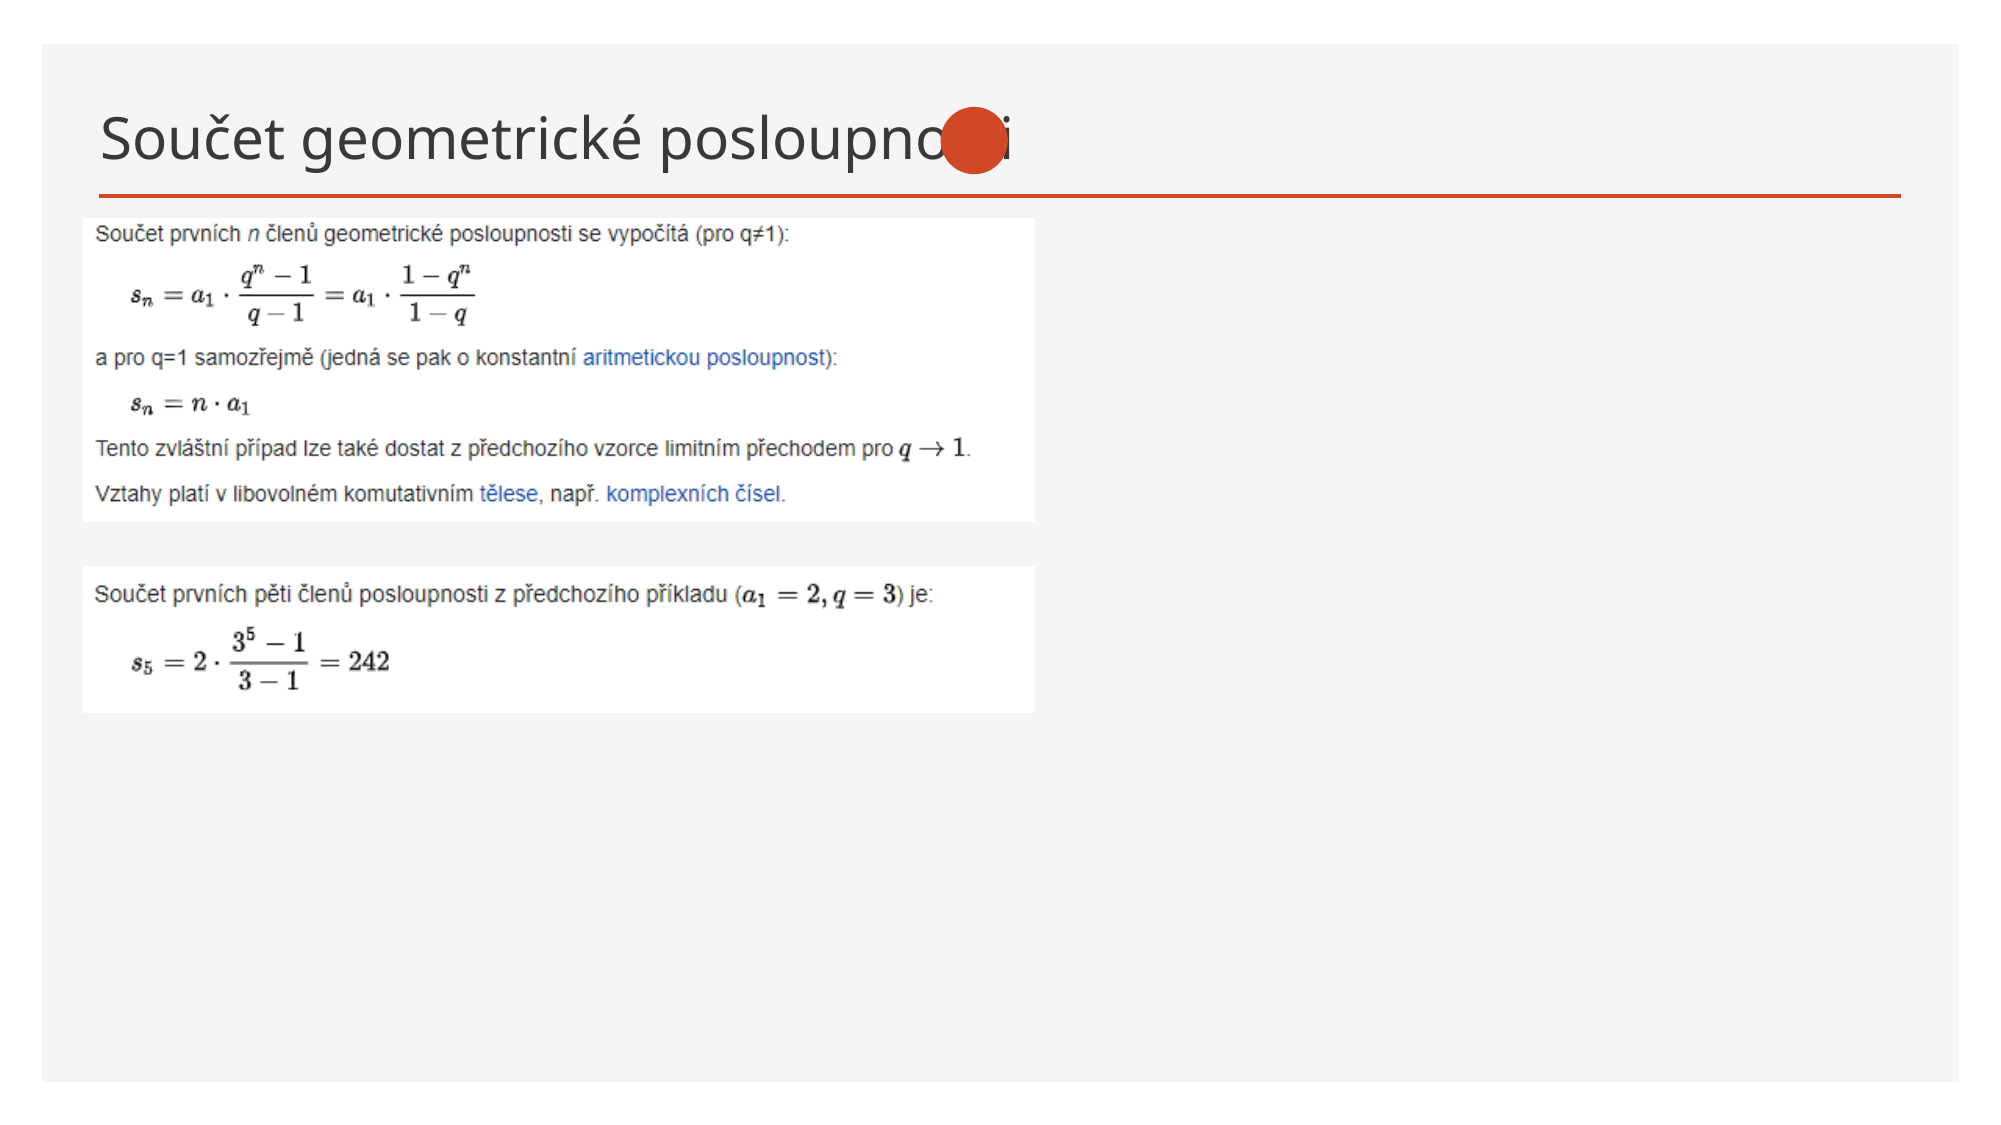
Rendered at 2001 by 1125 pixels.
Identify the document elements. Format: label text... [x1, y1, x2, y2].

picture [83, 566, 1035, 713]
text_box [940, 106, 1008, 175]
picture [83, 218, 1035, 522]
title Součet geometrické posloupnosti [85, 73, 1214, 179]
